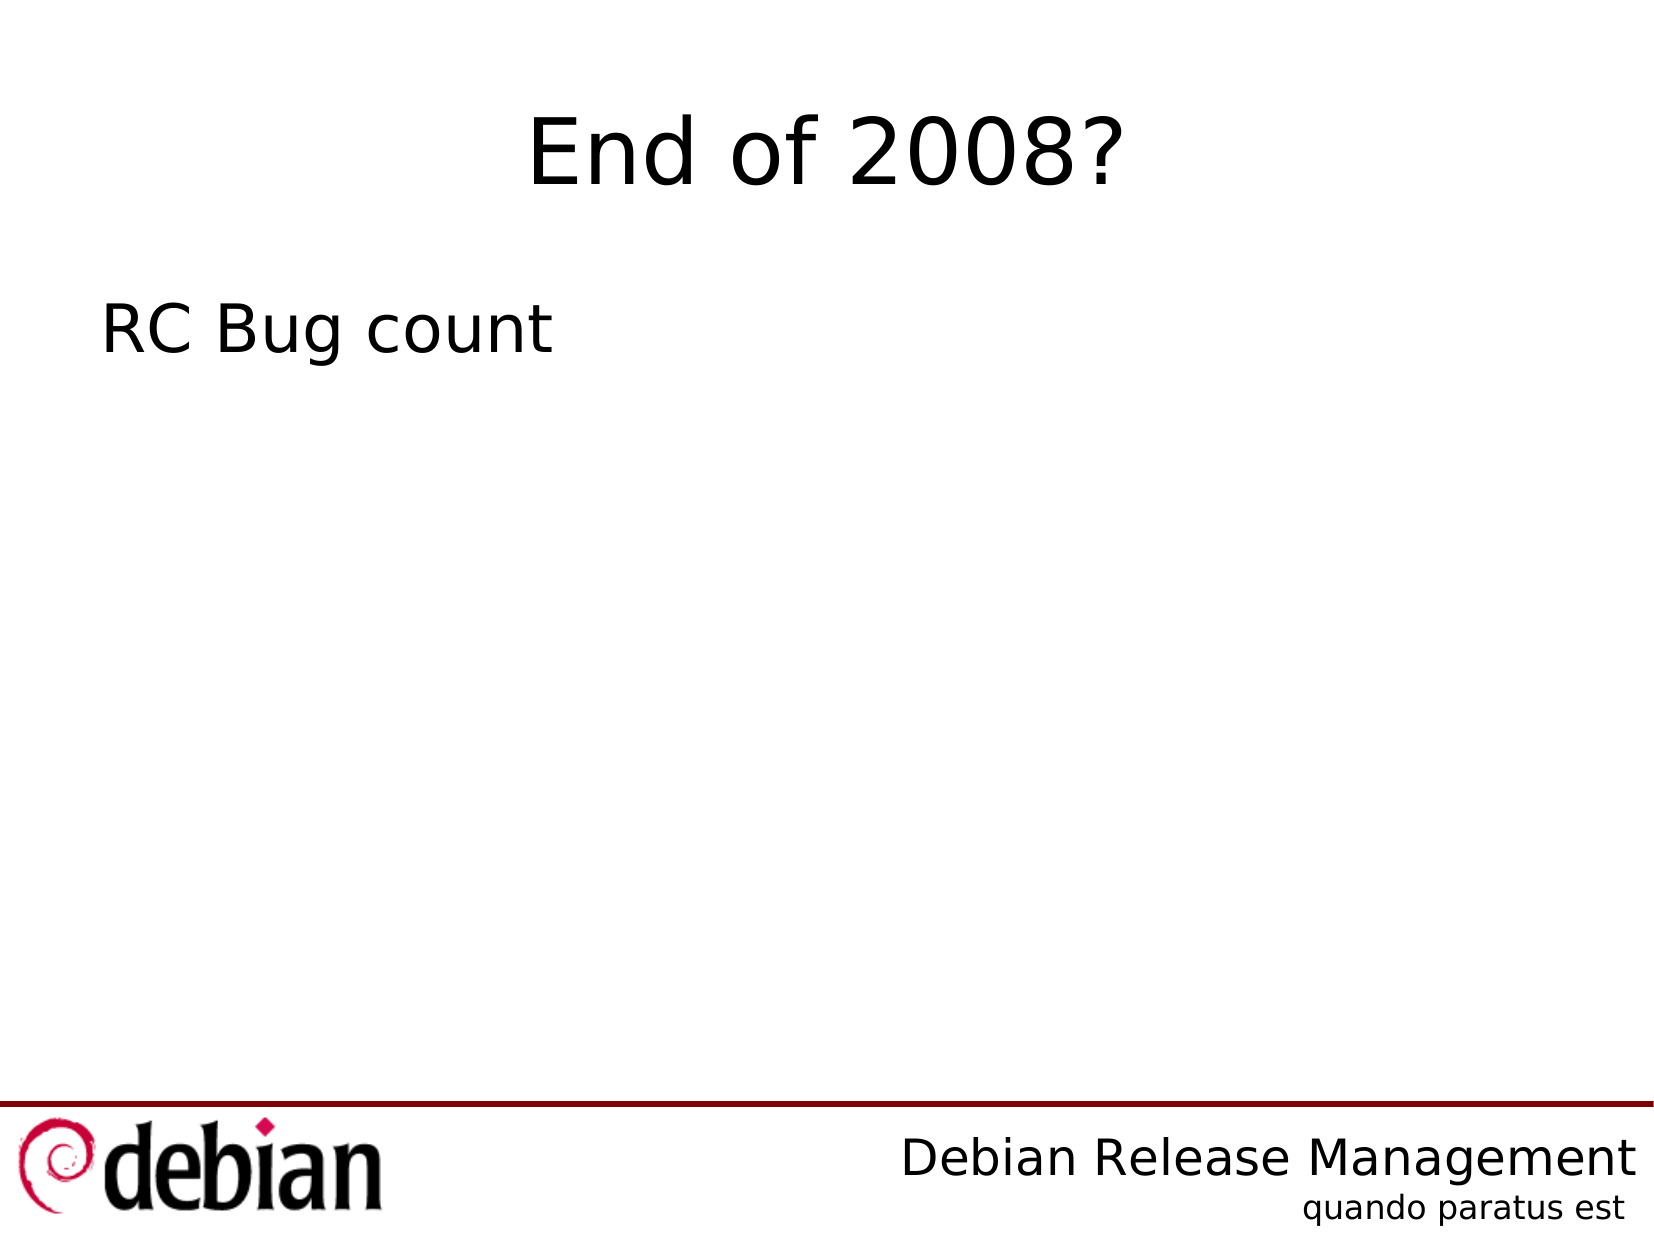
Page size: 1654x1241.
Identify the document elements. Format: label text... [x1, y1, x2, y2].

title End of 2008? [82, 49, 1571, 257]
picture [16, 1110, 420, 1239]
list RC Bug count [82, 290, 1571, 1094]
